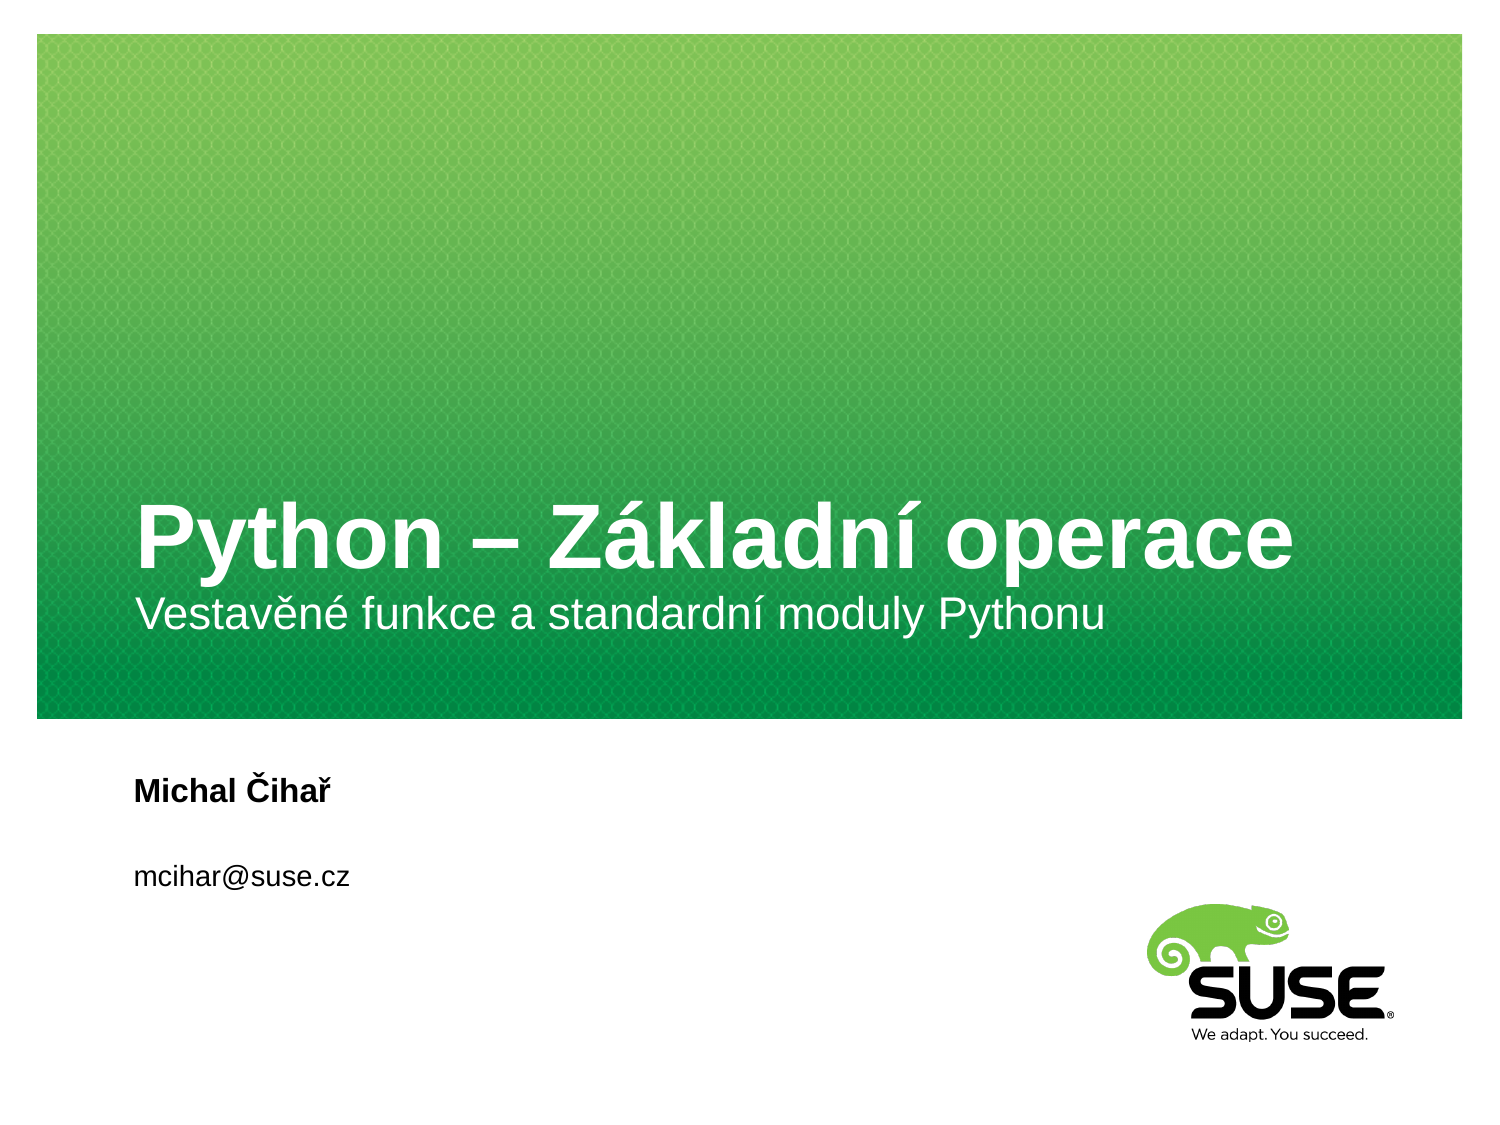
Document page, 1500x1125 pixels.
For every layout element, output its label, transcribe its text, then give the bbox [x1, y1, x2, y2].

title Python – Základní operace Vestavěné funkce a standardní moduly Pythonu [135, 388, 1409, 640]
subtitle Michal Čihař mcihar@suse.cz [133, 772, 758, 969]
picture [37, 34, 1463, 719]
picture [1147, 904, 1394, 1042]
